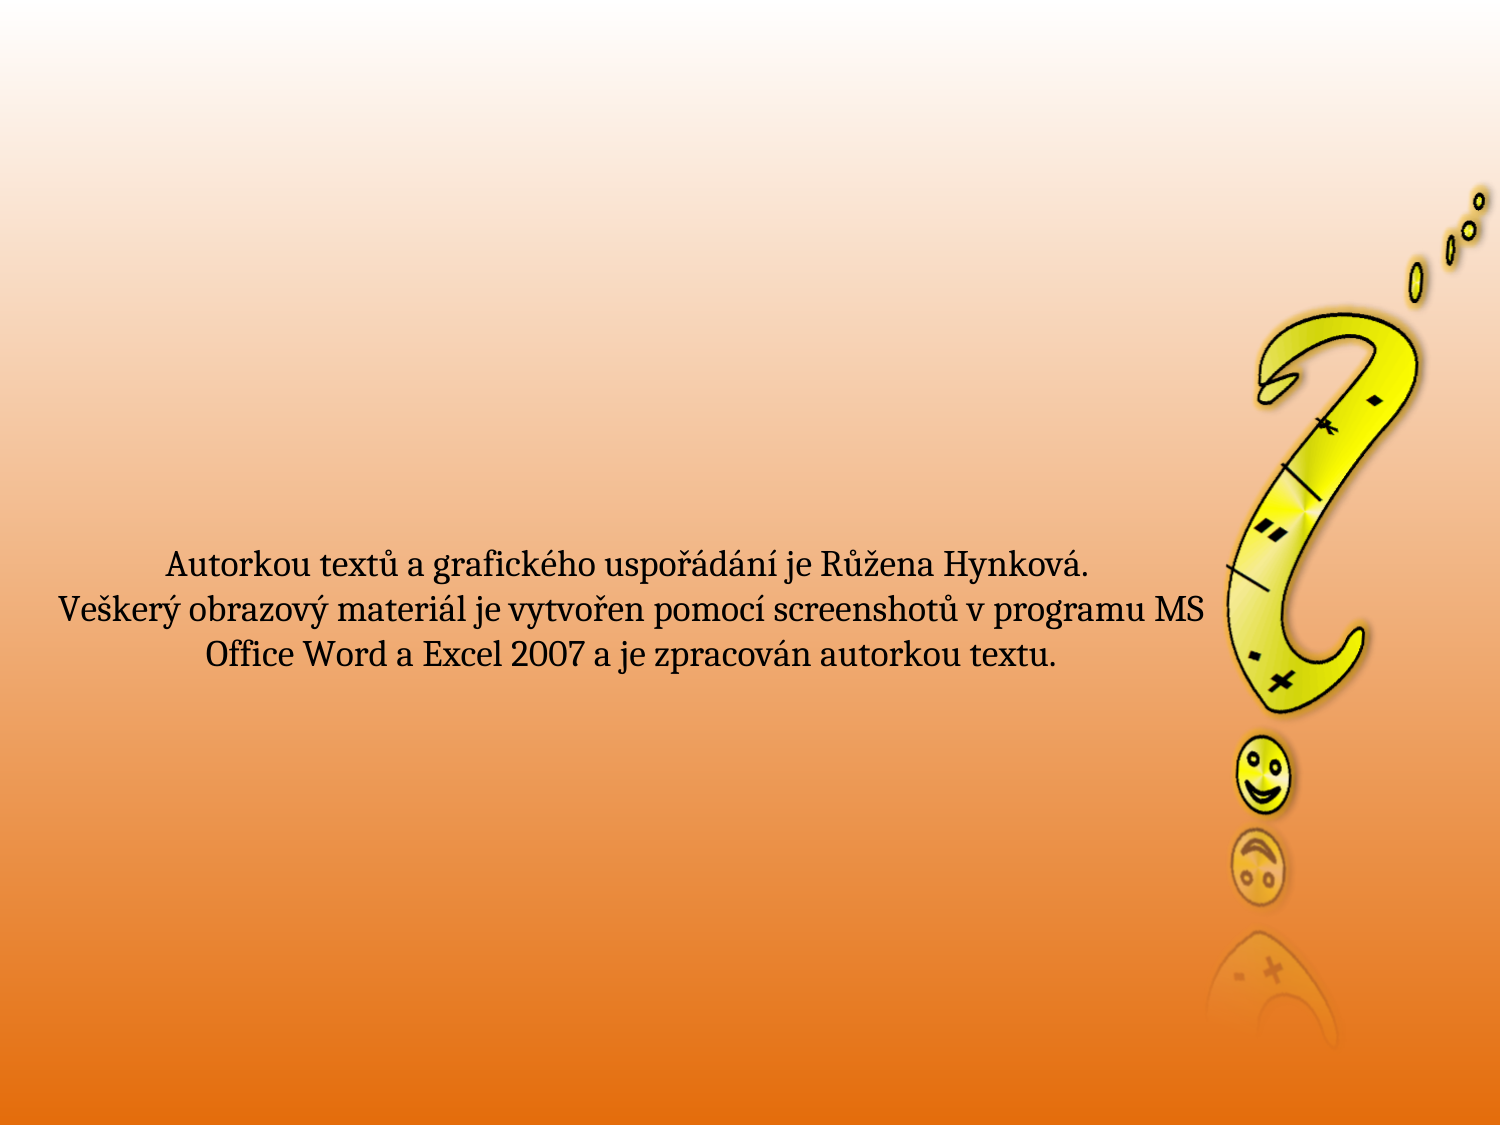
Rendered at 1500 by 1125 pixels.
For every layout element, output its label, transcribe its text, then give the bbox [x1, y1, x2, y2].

picture [1171, 160, 1500, 1125]
text_box Autorkou textů a grafického uspořádání je Růžena Hynková. Veškerý obrazový materiál je vytvořen pomocí screenshotů v programu MS Office Word a Excel 2007 a je zpracován autorkou textu. [23, 531, 1241, 682]
